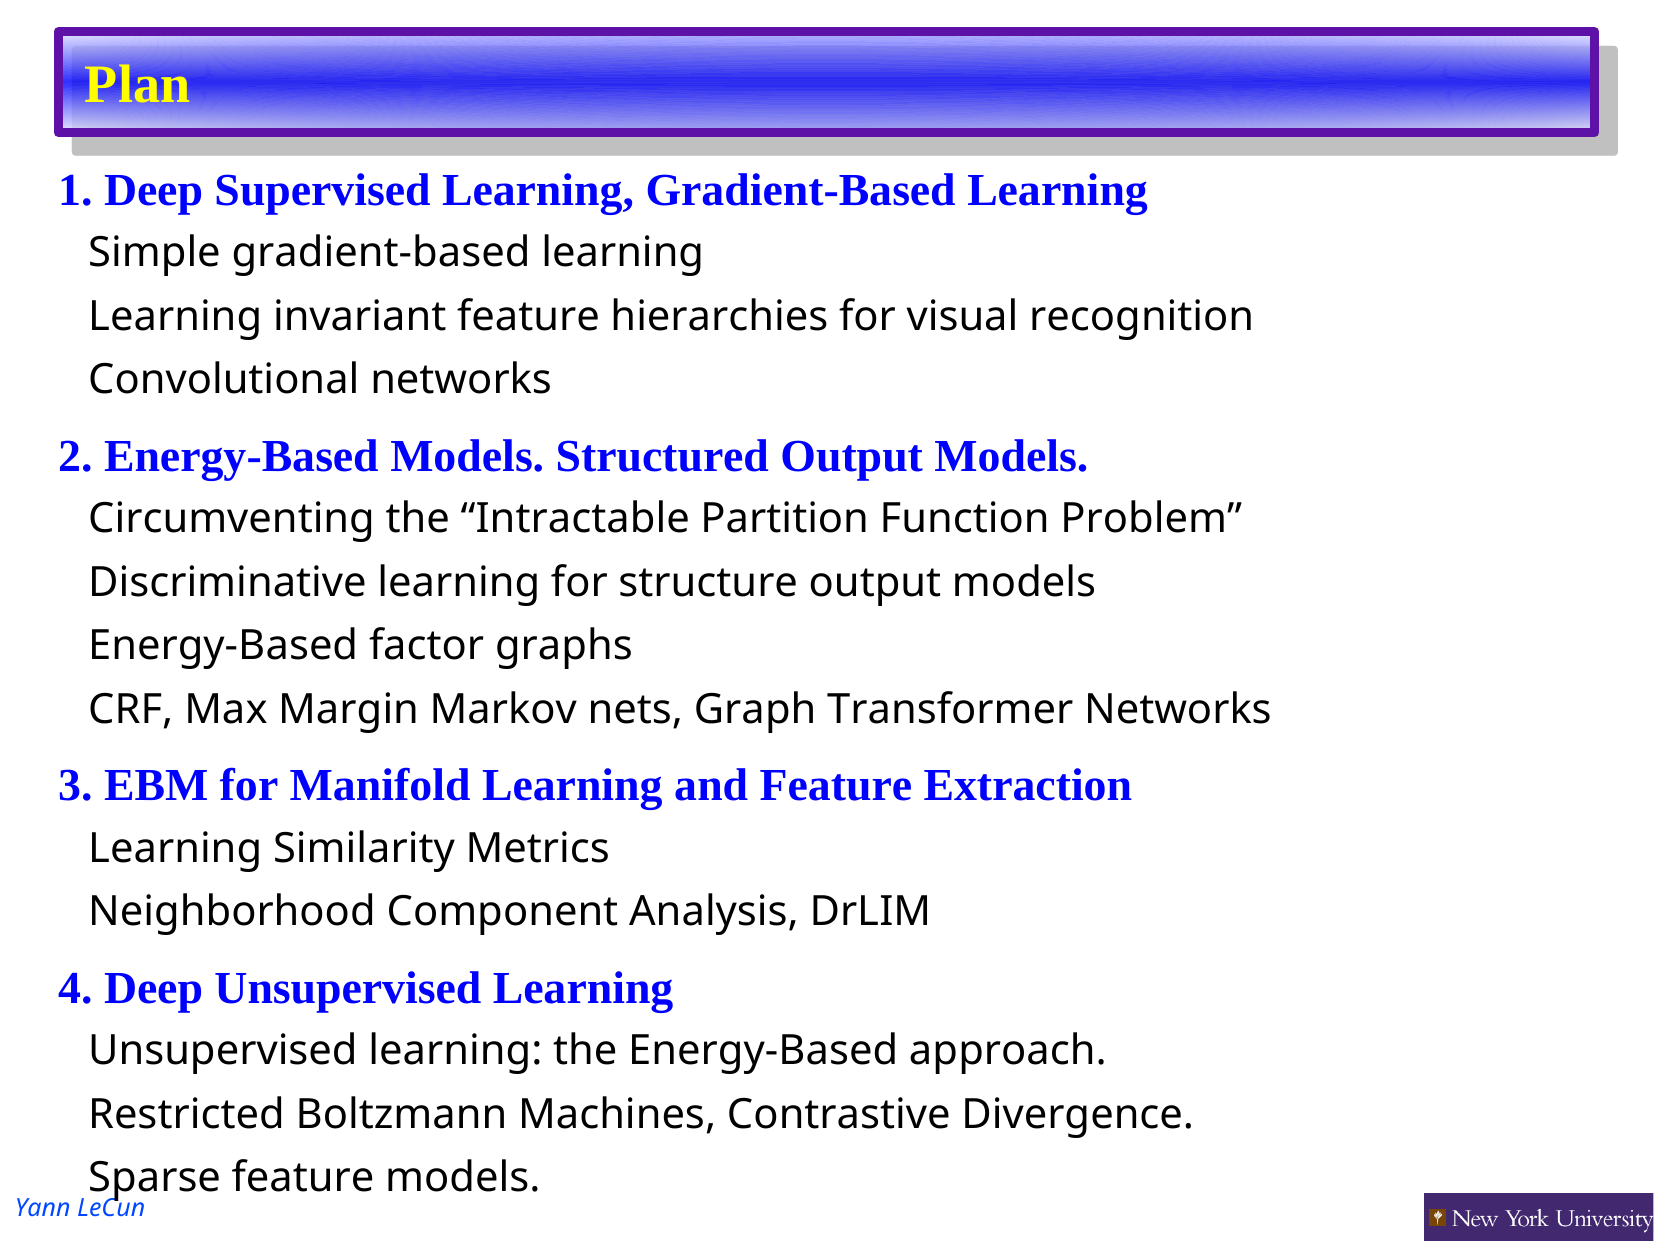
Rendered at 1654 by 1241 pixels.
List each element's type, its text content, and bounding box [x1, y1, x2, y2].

title Plan [58, 31, 1595, 133]
picture [1424, 1193, 1654, 1241]
list 1. Deep Supervised Learning, Gradient-Based Learning Simple gradient-based learning Learning invariant feature hierarchies for visual recognition Convolutional networks 2. Energy-Based Models. Structured Output Models. Circumventing the “Intractable Partition Function Problem” Discriminative learning for structure output models Energy-Based factor graphs CRF, Max Margin Markov nets, Graph Transformer Networks 3. EBM for Manifold Learning and Feature Extraction Learning Similarity Metrics Neighborhood Component Analysis, DrLIM 4. Deep Unsupervised Learning Unsupervised learning: the Energy-Based approach. Restricted Boltzmann Machines, Contrastive Divergence. Sparse feature models. [58, 164, 1604, 1201]
